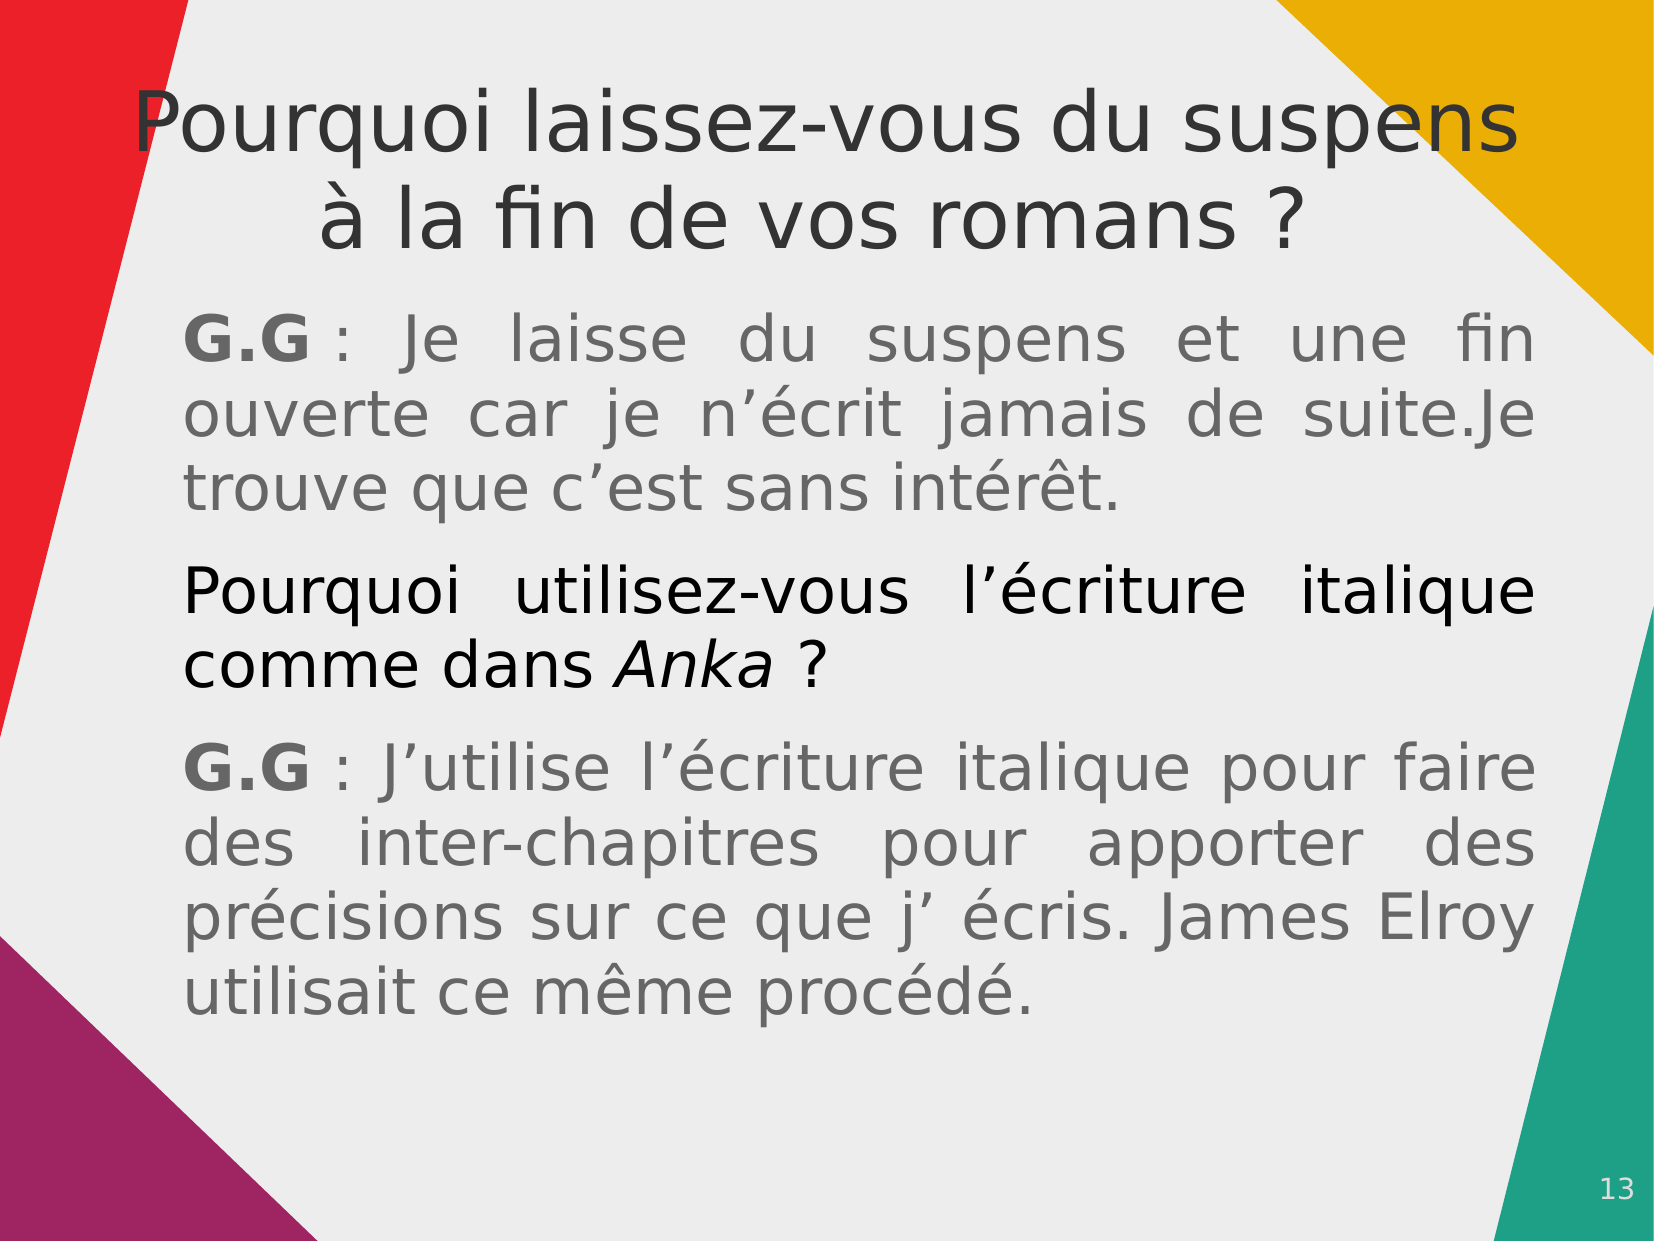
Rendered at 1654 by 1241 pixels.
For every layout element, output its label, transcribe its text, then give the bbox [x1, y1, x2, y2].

list G.G : Je laisse du suspens et une fin ouverte car je n’écrit jamais de suite.Je trouve que c’est sans intérêt. Pourquoi utilisez-vous l’écriture italique comme dans Anka ? G.G : J’utilise l’écriture italique pour faire des inter-chapitres pour apporter des précisions sur ce que j’ écris. James Elroy utilisait ce même procédé. [114, 302, 1539, 1033]
title Pourquoi laissez-vous du suspens à la fin de vos romans ? [114, 73, 1539, 271]
